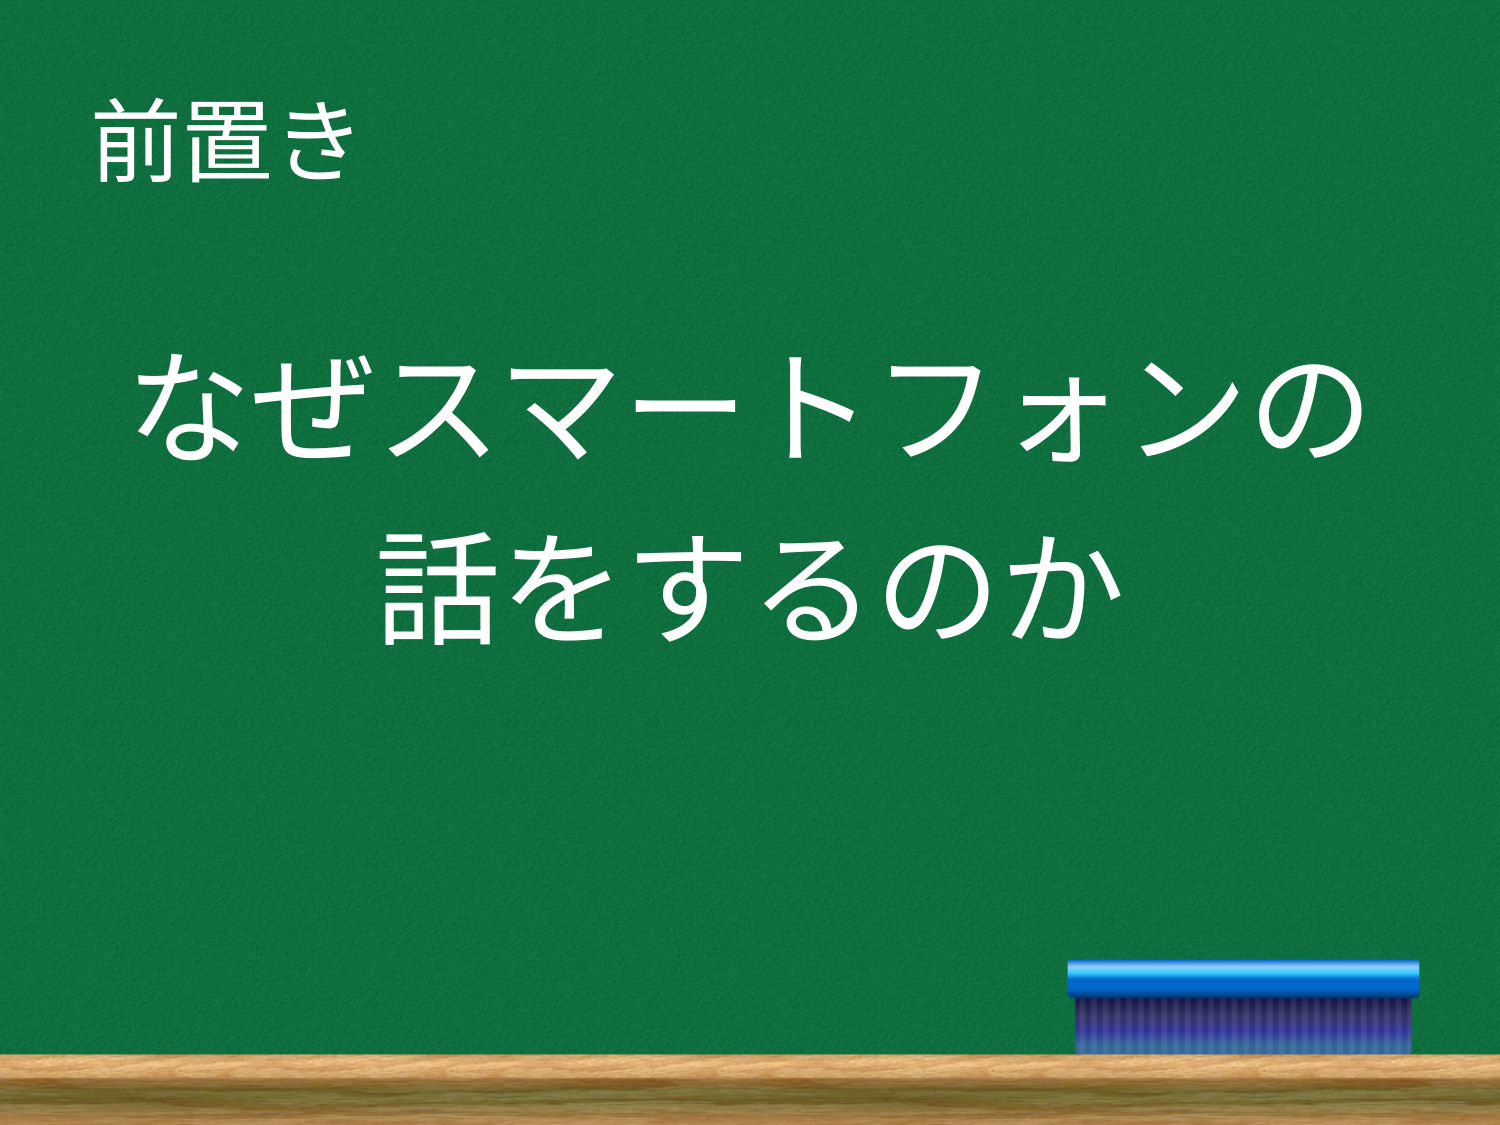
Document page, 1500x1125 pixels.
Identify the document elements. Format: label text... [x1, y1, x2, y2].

title 前置き [75, 45, 1426, 233]
picture [0, 0, 1500, 1125]
subtitle なぜスマートフォンの 話をするのか [75, 307, 1425, 674]
